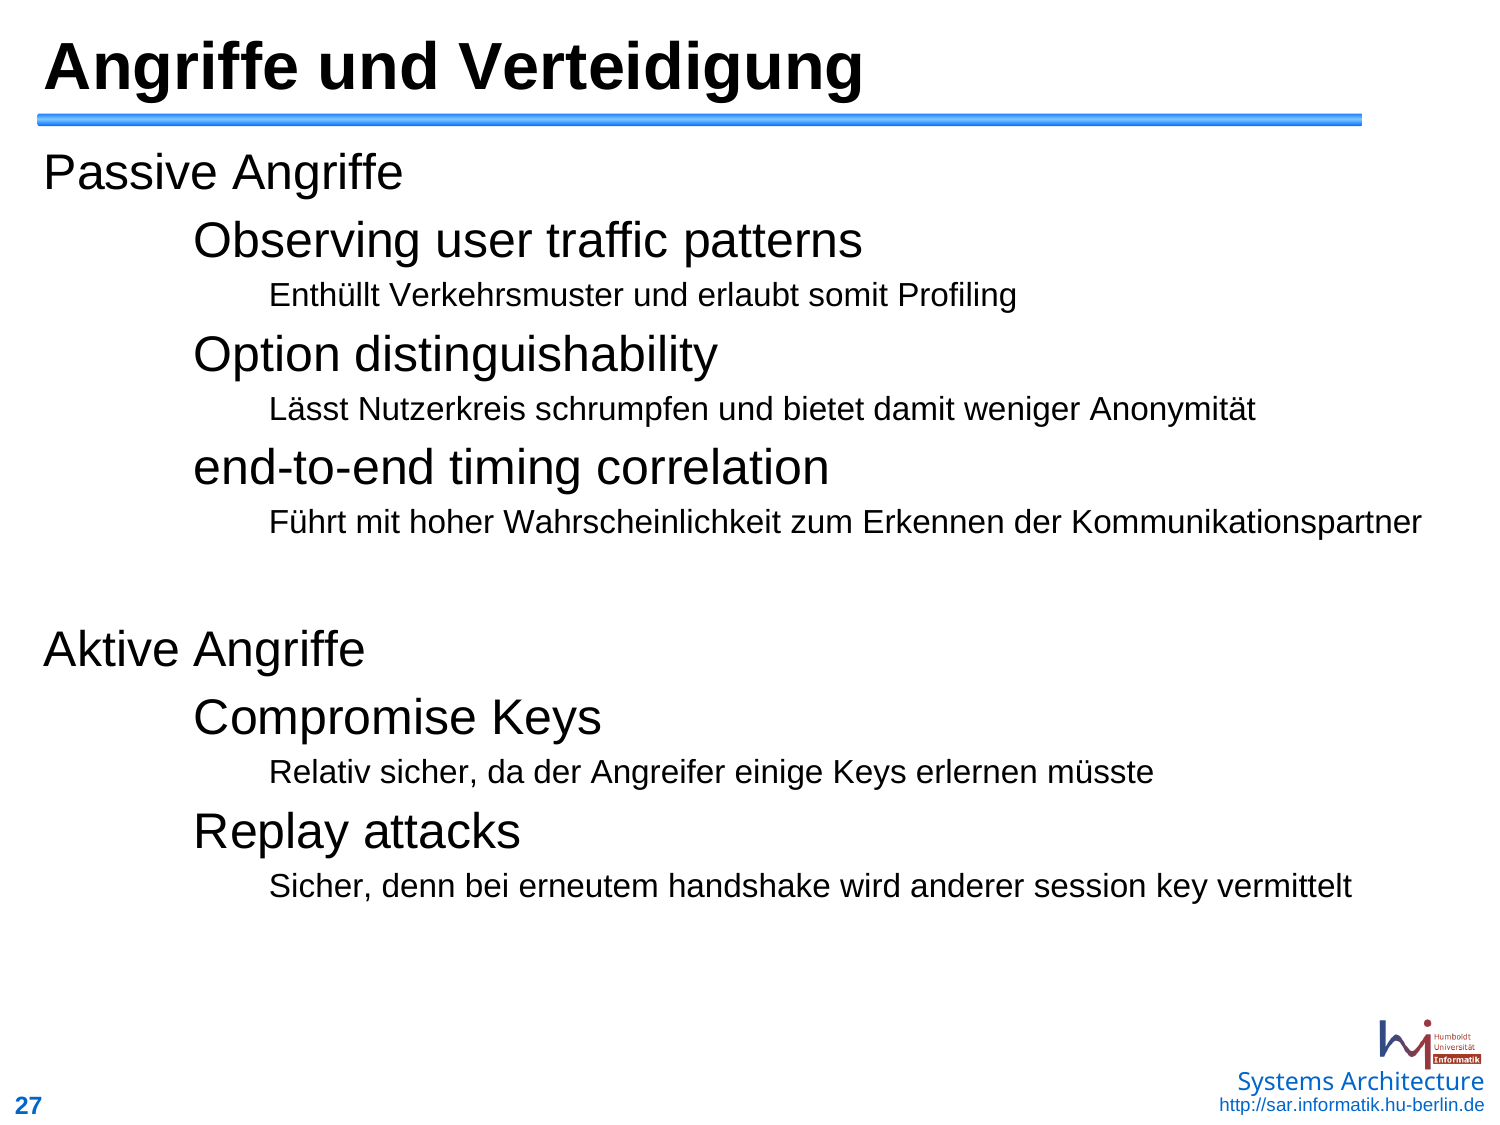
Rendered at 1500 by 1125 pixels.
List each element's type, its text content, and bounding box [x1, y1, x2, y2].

list Passive Angriffe Observing user traffic patterns Enthüllt Verkehrsmuster und erlaubt somit Profiling Option distinguishability Lässt Nutzerkreis schrumpfen und bietet damit weniger Anonymität end-to-end timing correlation Führt mit hoher Wahrscheinlichkeit zum Erkennen der Kommunikationspartner Aktive Angriffe Compromise Keys Relativ sicher, da der Angreifer einige Keys erlernen müsste Replay attacks Sicher, denn bei erneutem handshake wird anderer session key vermittelt [28, 136, 1500, 1059]
title Angriffe und Verteidigung [28, 19, 1500, 114]
picture [1376, 1059, 1483, 1071]
